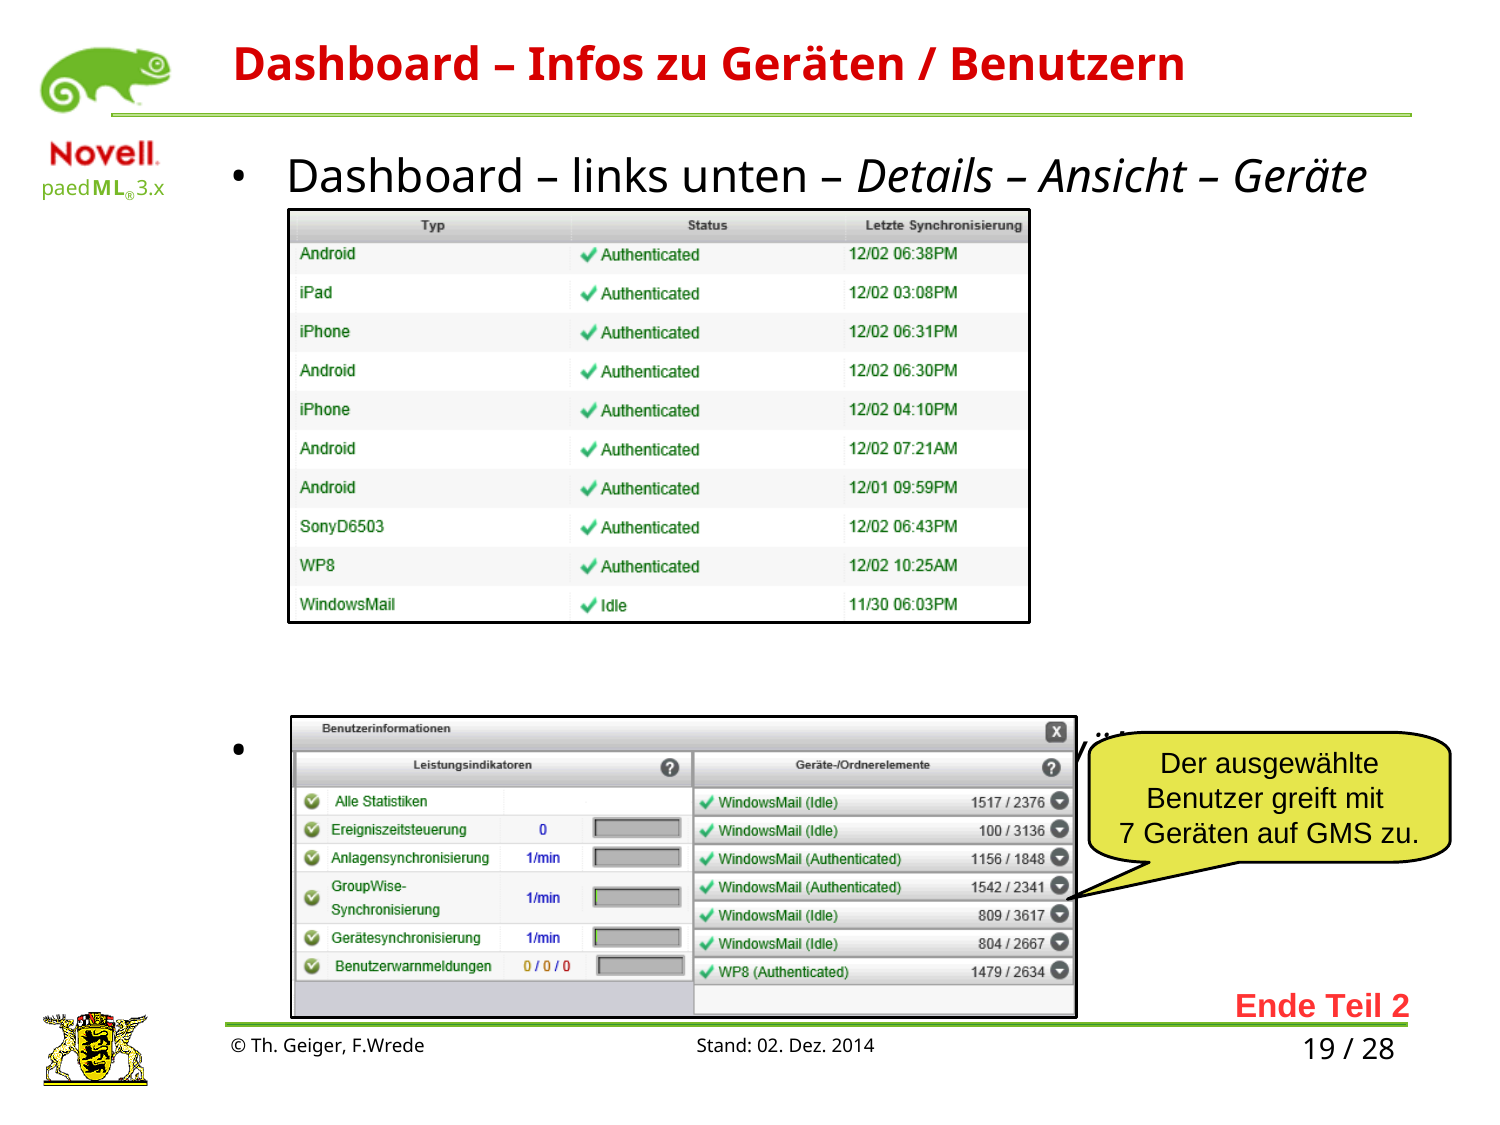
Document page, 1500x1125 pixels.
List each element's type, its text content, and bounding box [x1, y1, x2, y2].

picture [26, 30, 184, 188]
picture [290, 211, 1028, 621]
title Dashboard – Infos zu Geräten / Benutzern [232, 0, 1418, 126]
text_box Der ausgewählte Benutzer greift mit 7 Geräten auf GMS zu. [1067, 732, 1451, 900]
picture [41, 1011, 148, 1088]
list Dashboard – links unten – Details – Ansicht – Geräte Dashboard - Benutzer – Benutzer auswählen: [230, 143, 1388, 763]
picture [292, 717, 1075, 1016]
text_box Ende Teil 2 [1210, 956, 1436, 1052]
